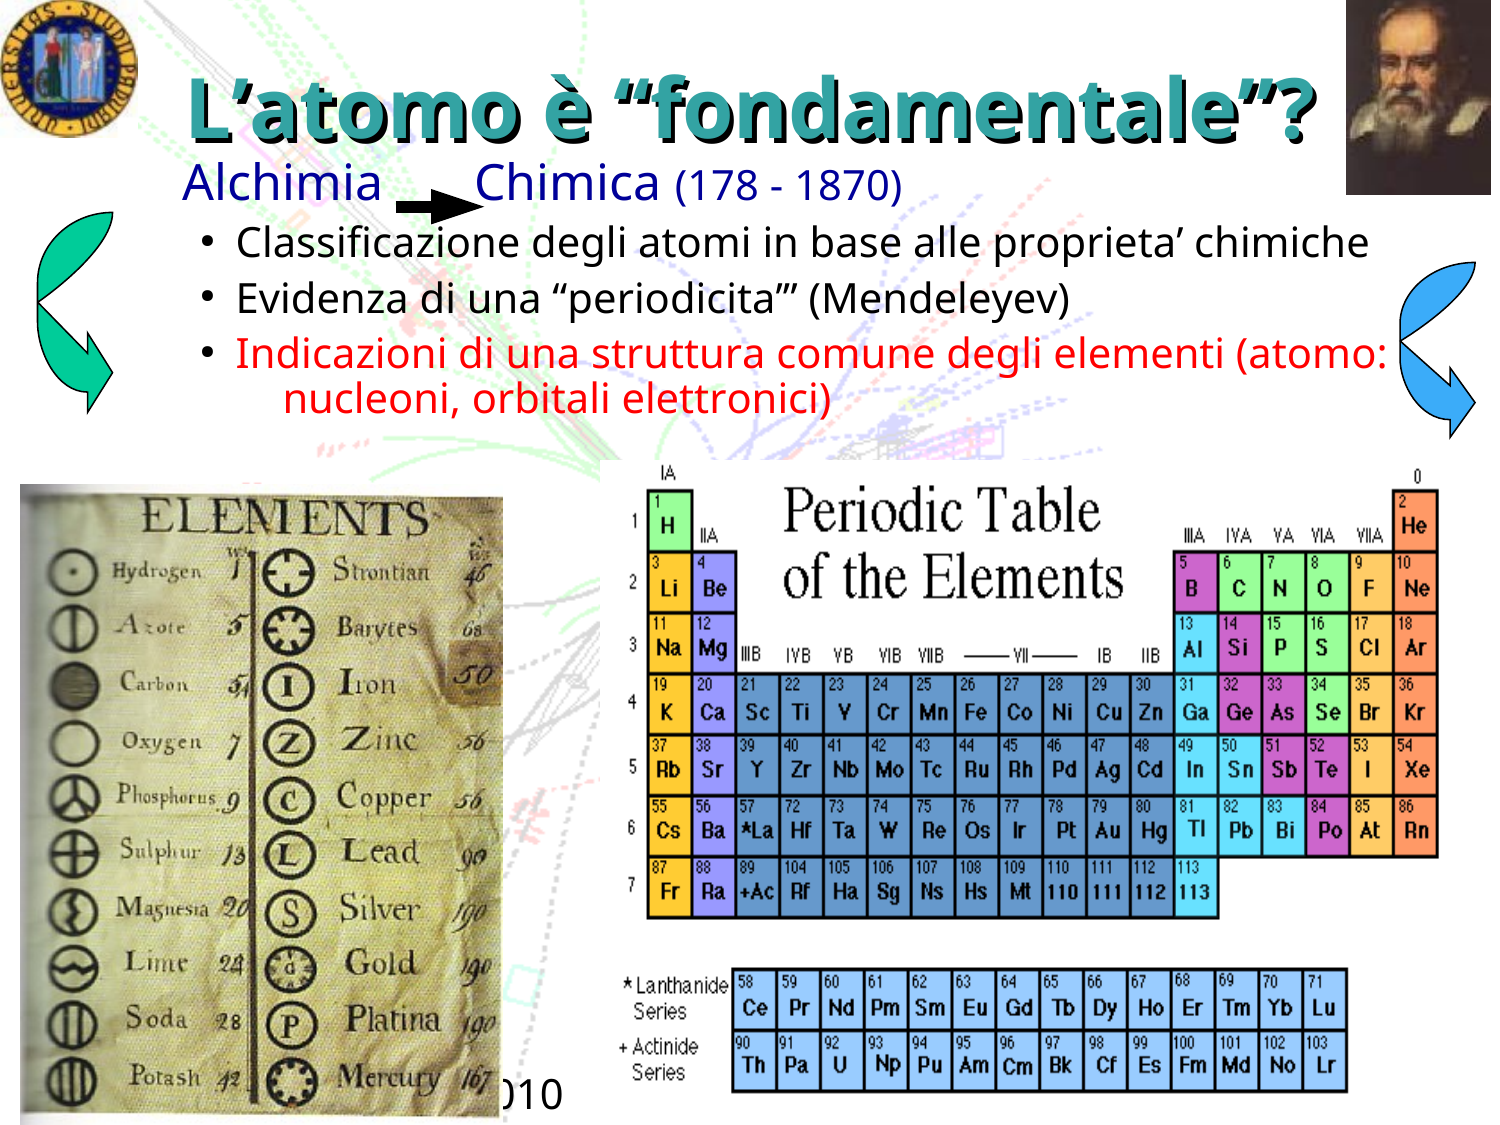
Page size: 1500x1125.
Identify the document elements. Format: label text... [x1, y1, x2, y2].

picture [0, 213, 1500, 1125]
text_box [1400, 262, 1476, 438]
title L’atomo è “fondamentale”? [0, 0, 1500, 213]
picture [39, 273, 75, 339]
text_box Alchimia Chimica (178 - 1870) Classificazione degli atomi in base alle proprieta’ chimiche Evidenza di una “periodicita’” (Mendeleyev) Indicazioni di una struttura comune degli elementi (atomo: nucleoni, orbitali elettronici) [75, 213, 1438, 413]
